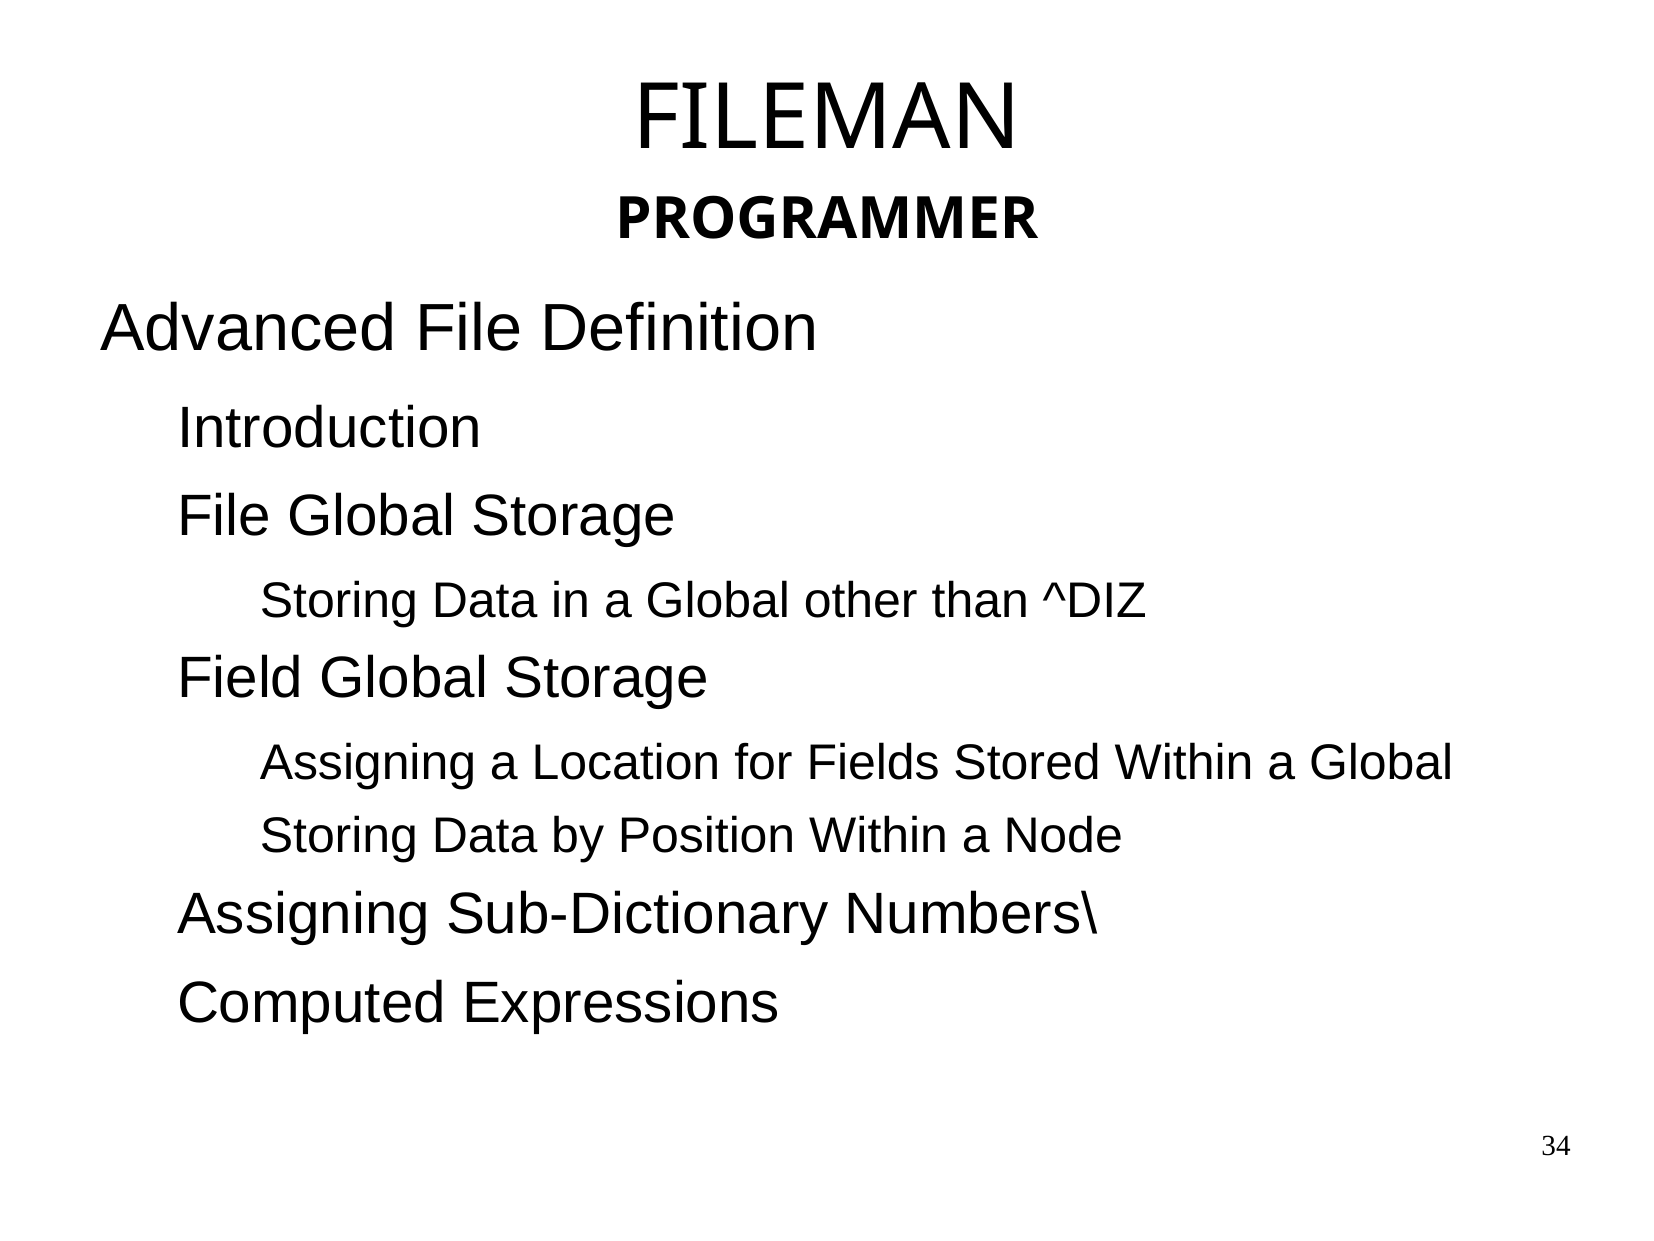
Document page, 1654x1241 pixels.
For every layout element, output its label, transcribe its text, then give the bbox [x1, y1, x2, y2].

list Advanced File Definition Introduction File Global Storage Storing Data in a Global other than ^DIZ Field Global Storage Assigning a Location for Fields Stored Within a Global Storing Data by Position Within a Node Assigning Sub-Dictionary Numbers\ Computed Expressions [82, 290, 1571, 1094]
title FILEMAN PROGRAMMER [82, 47, 1571, 259]
